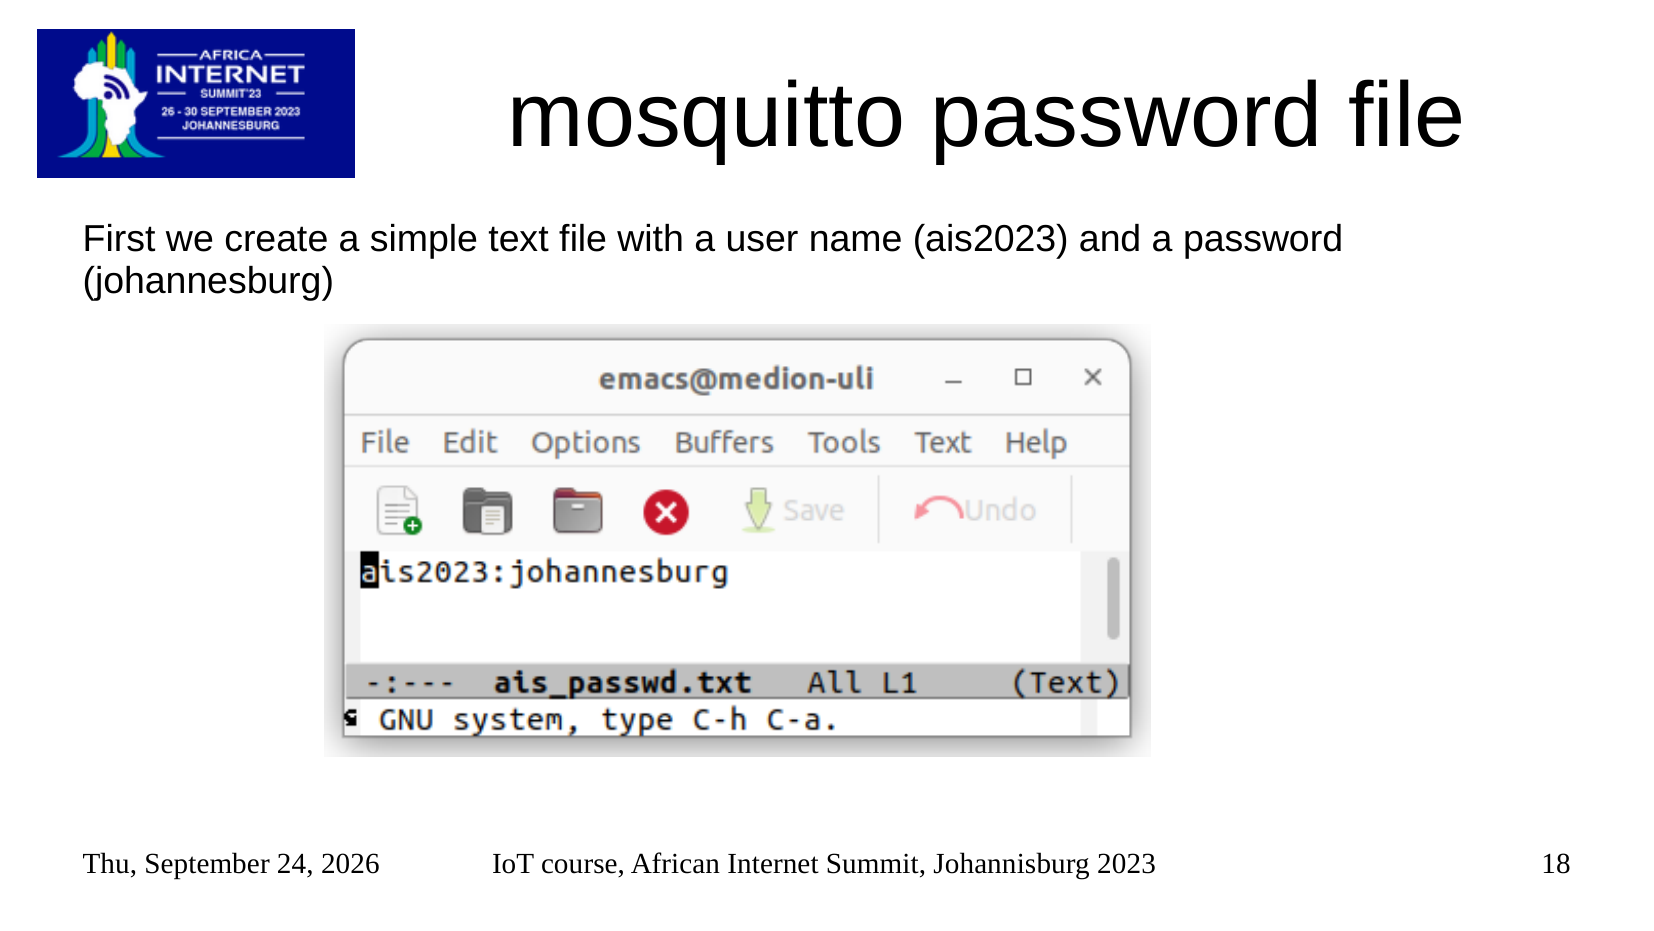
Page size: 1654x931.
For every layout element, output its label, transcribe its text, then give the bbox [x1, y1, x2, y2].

picture [37, 29, 355, 178]
list First we create a simple text file with a user name (ais2023) and a password (johannesburg) [82, 217, 1571, 758]
title mosquitto password file [403, 37, 1571, 193]
picture [324, 324, 1151, 758]
